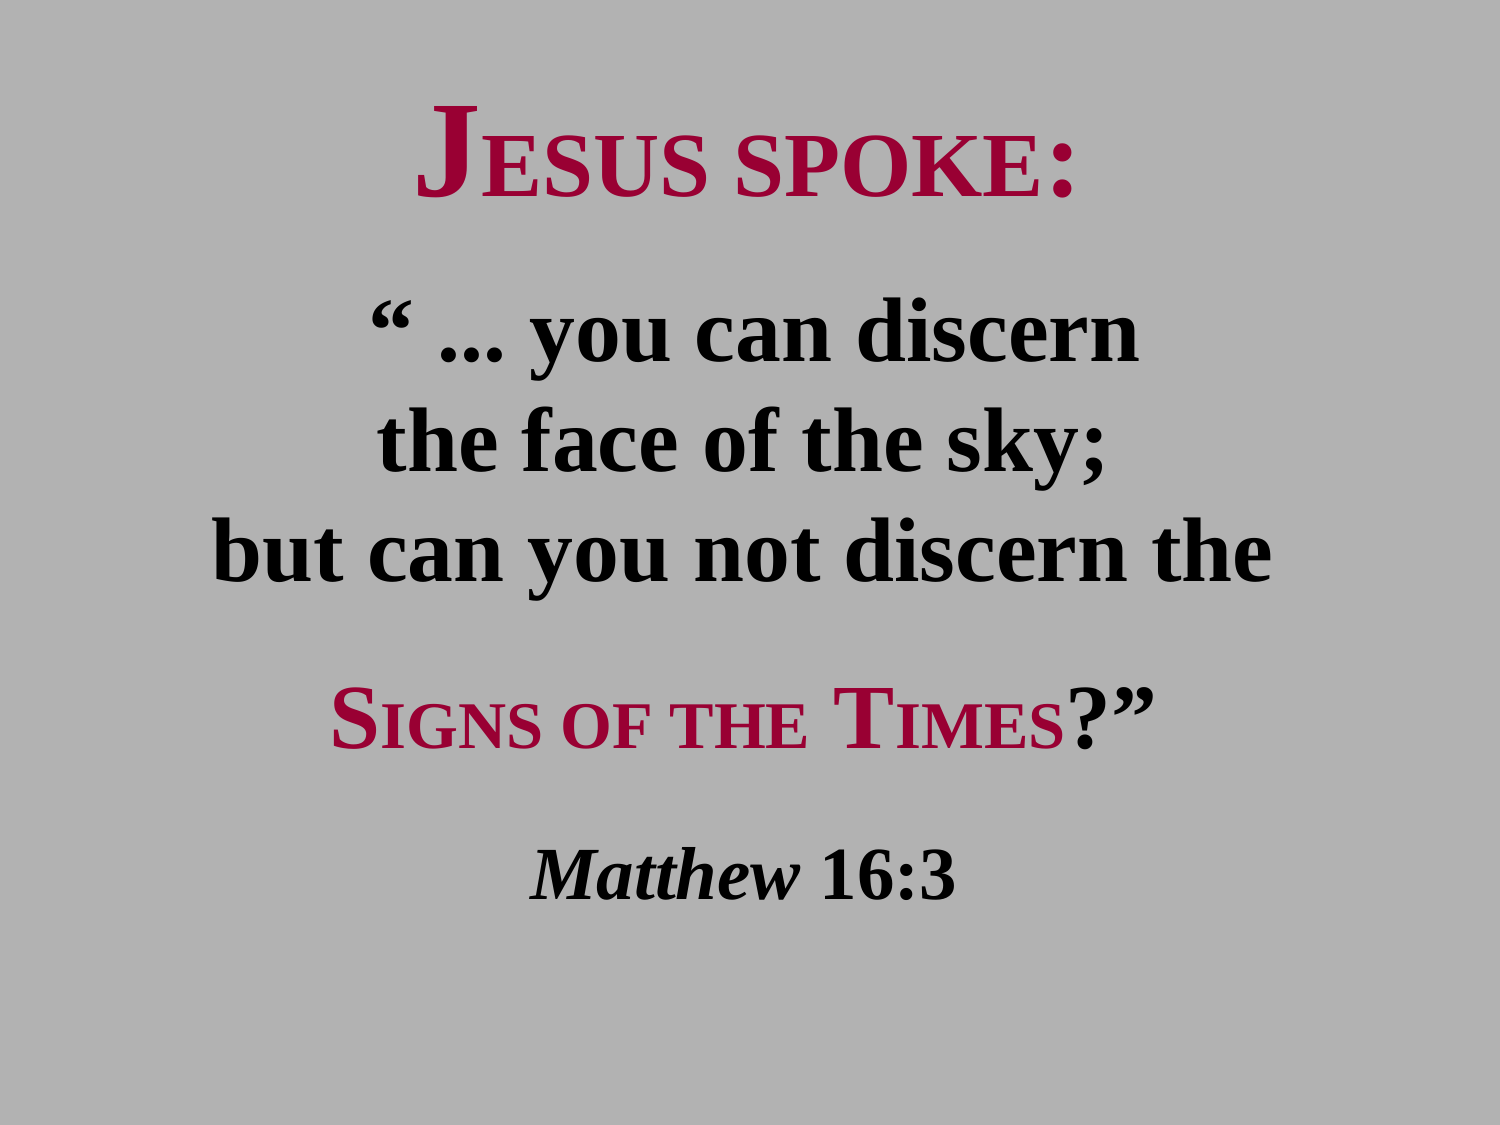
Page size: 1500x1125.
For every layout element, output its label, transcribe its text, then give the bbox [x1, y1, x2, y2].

text_box JESUS SPOKE: [70, 50, 1426, 232]
text_box “ ... you can discern the face of the sky; but can you not discern the SIGNS OF THE TIMES?” Matthew 16:3 [162, 262, 1326, 1090]
